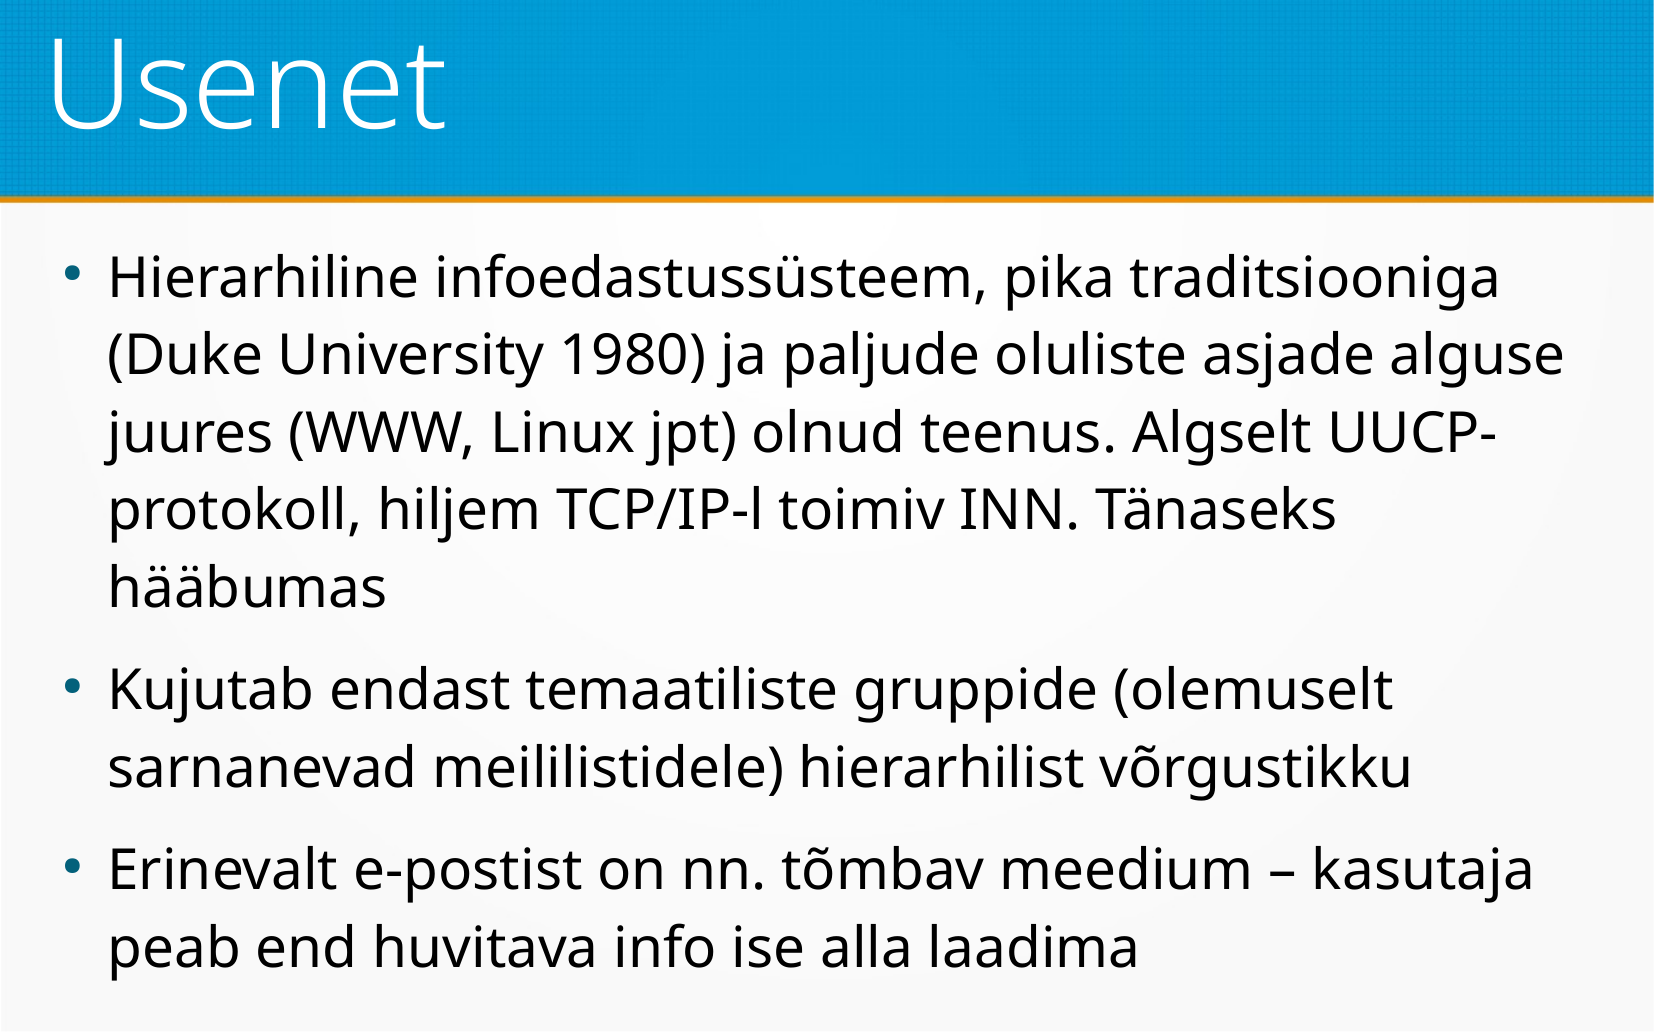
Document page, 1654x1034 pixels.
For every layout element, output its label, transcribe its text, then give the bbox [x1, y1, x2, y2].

picture [0, 195, 1654, 1034]
list Hierarhiline infoedastussüsteem, pika traditsiooniga (Duke University 1980) ja paljude oluliste asjade alguse juures (WWW, Linux jpt) olnud teenus. Algselt UUCP-protokoll, hiljem TCP/IP-l toimiv INN. Tänaseks hääbumas Kujutab endast temaatiliste gruppide (olemuselt sarnanevad meililistidele) hierarhilist võrgustikku Erinevalt e-postist on nn. tõmbav meedium – kasutaja peab end huvitava info ise alla laadima [47, 236, 1607, 1002]
title Usenet [43, 0, 1619, 166]
